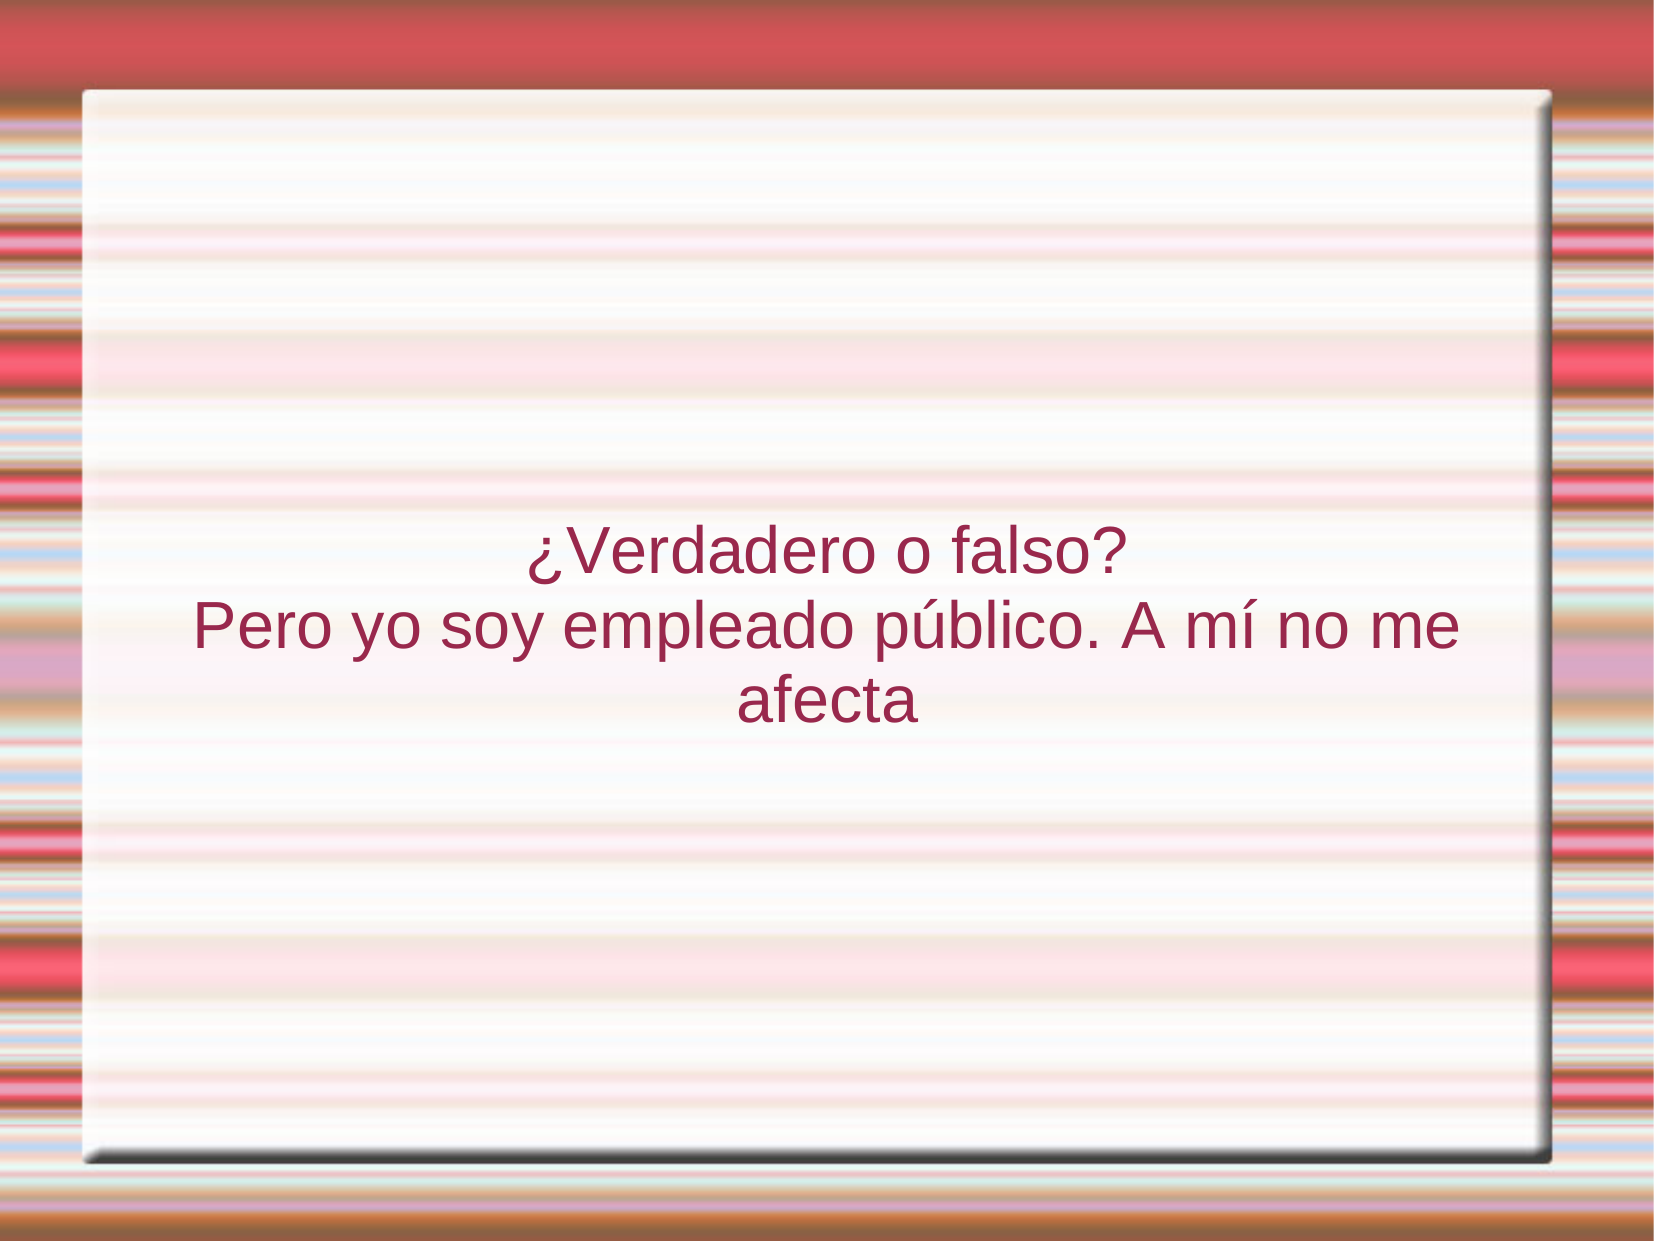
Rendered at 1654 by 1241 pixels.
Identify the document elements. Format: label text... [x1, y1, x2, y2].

text_box ¿Verdadero o falso? Pero yo soy empleado público. A mí no me afecta [121, 114, 1534, 1133]
picture [0, 0, 1654, 1241]
